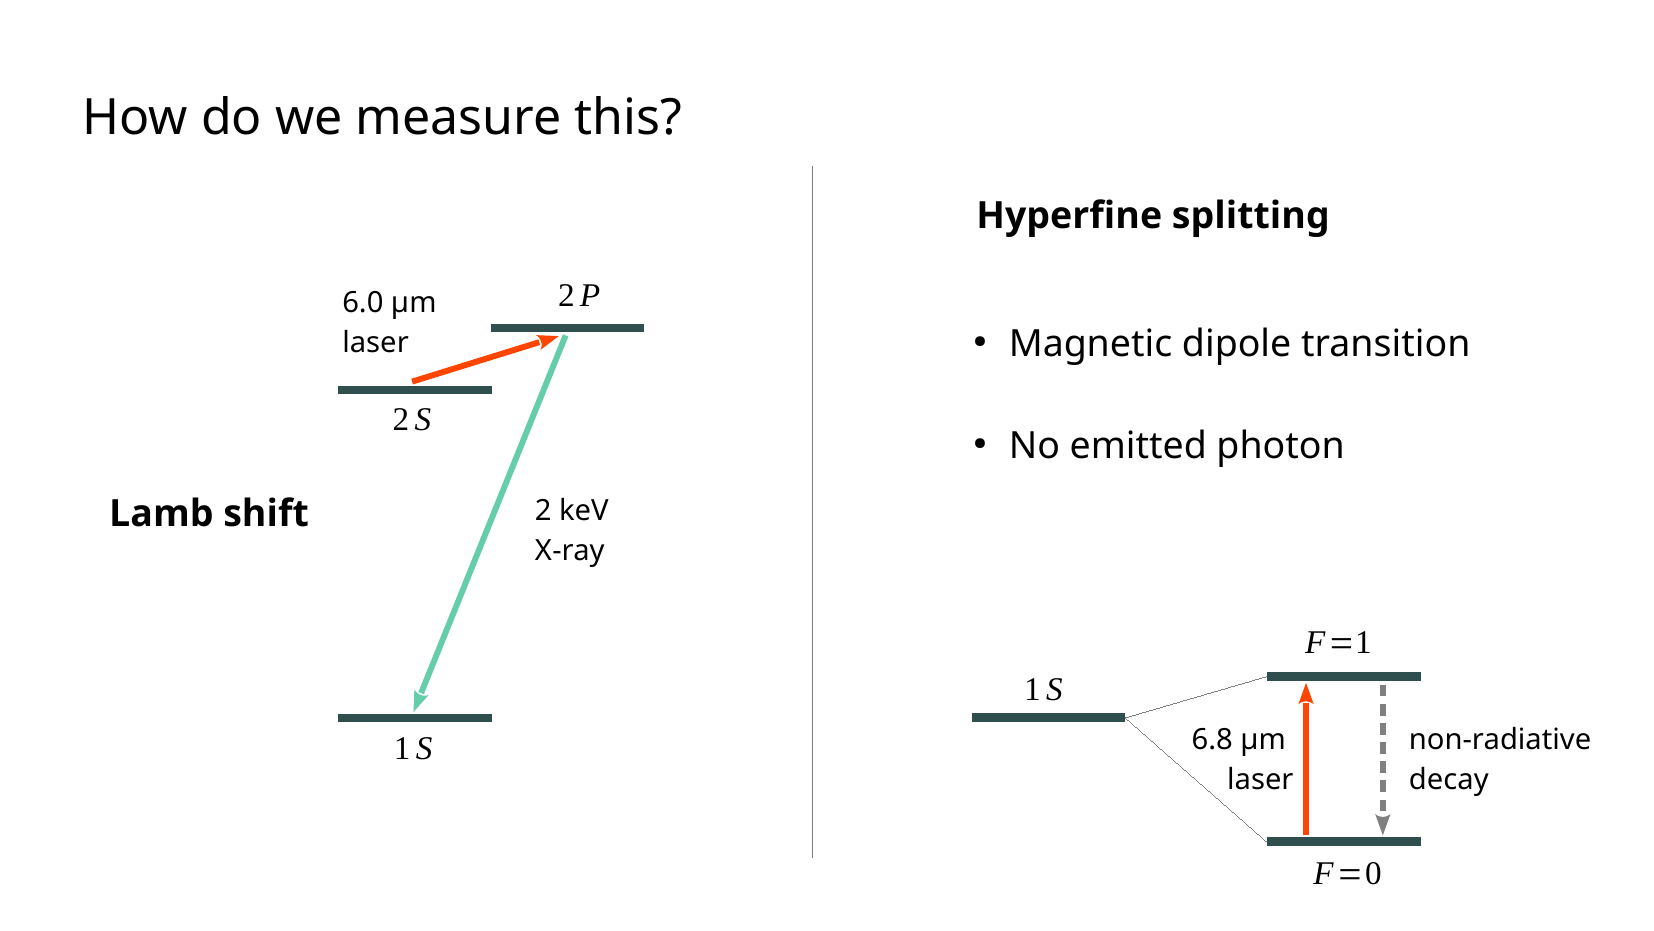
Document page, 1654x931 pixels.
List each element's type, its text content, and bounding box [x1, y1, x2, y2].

title How do we measure this? [82, 37, 1571, 193]
chart [551, 276, 608, 314]
text_box Hyperfine splitting [961, 180, 1310, 241]
text_box 6.8 µm laser [1176, 711, 1389, 796]
text_box non-radiative decay [1394, 711, 1606, 796]
chart [386, 400, 439, 438]
text_box 2 keV X-ray [520, 481, 622, 567]
chart [1017, 671, 1070, 709]
text_box 6.0 µm laser [327, 273, 453, 359]
chart [1305, 855, 1388, 893]
text_box Lamb shift [94, 479, 304, 540]
chart [1297, 623, 1379, 661]
text_box Magnetic dipole transition No emitted photon [958, 309, 1542, 505]
chart [387, 729, 439, 767]
